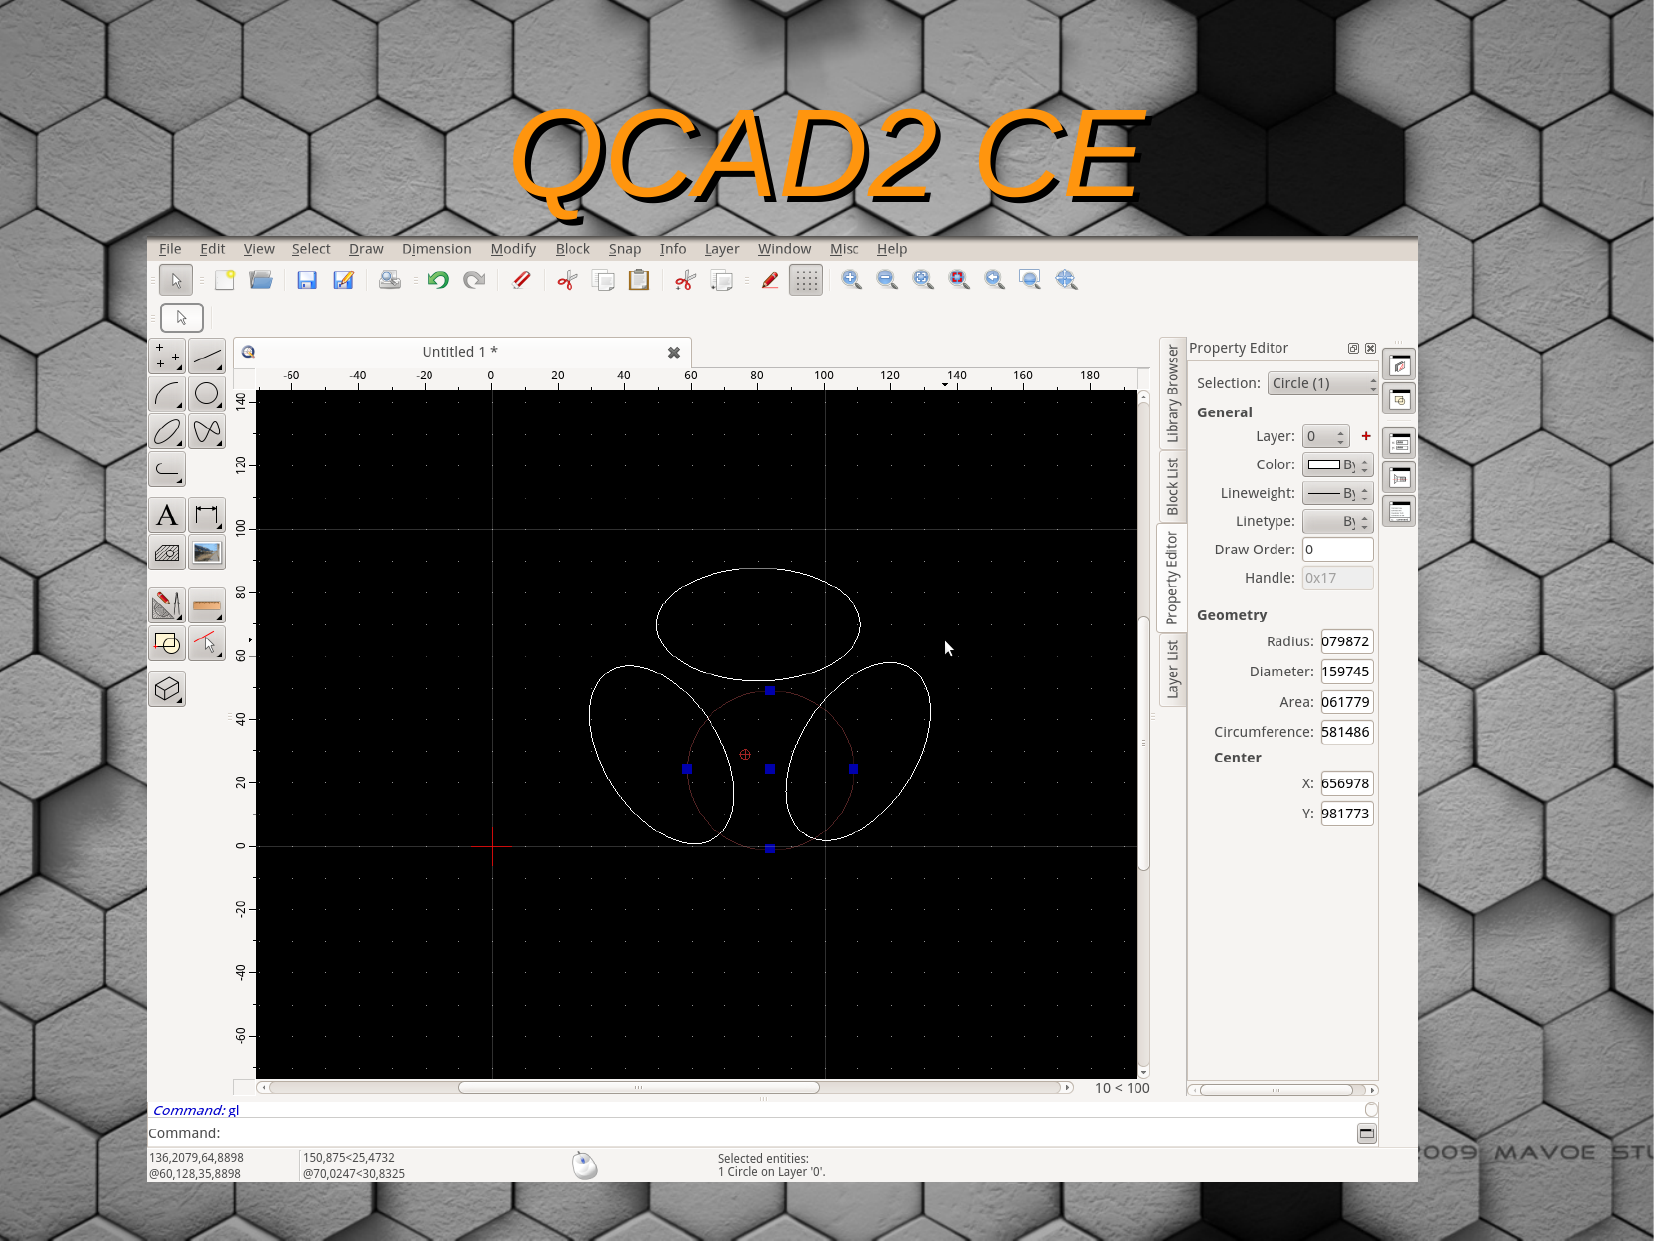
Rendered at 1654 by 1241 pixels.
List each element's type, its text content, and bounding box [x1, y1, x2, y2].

title QCAD2 CE [82, 49, 1571, 257]
picture [0, 0, 1654, 1241]
